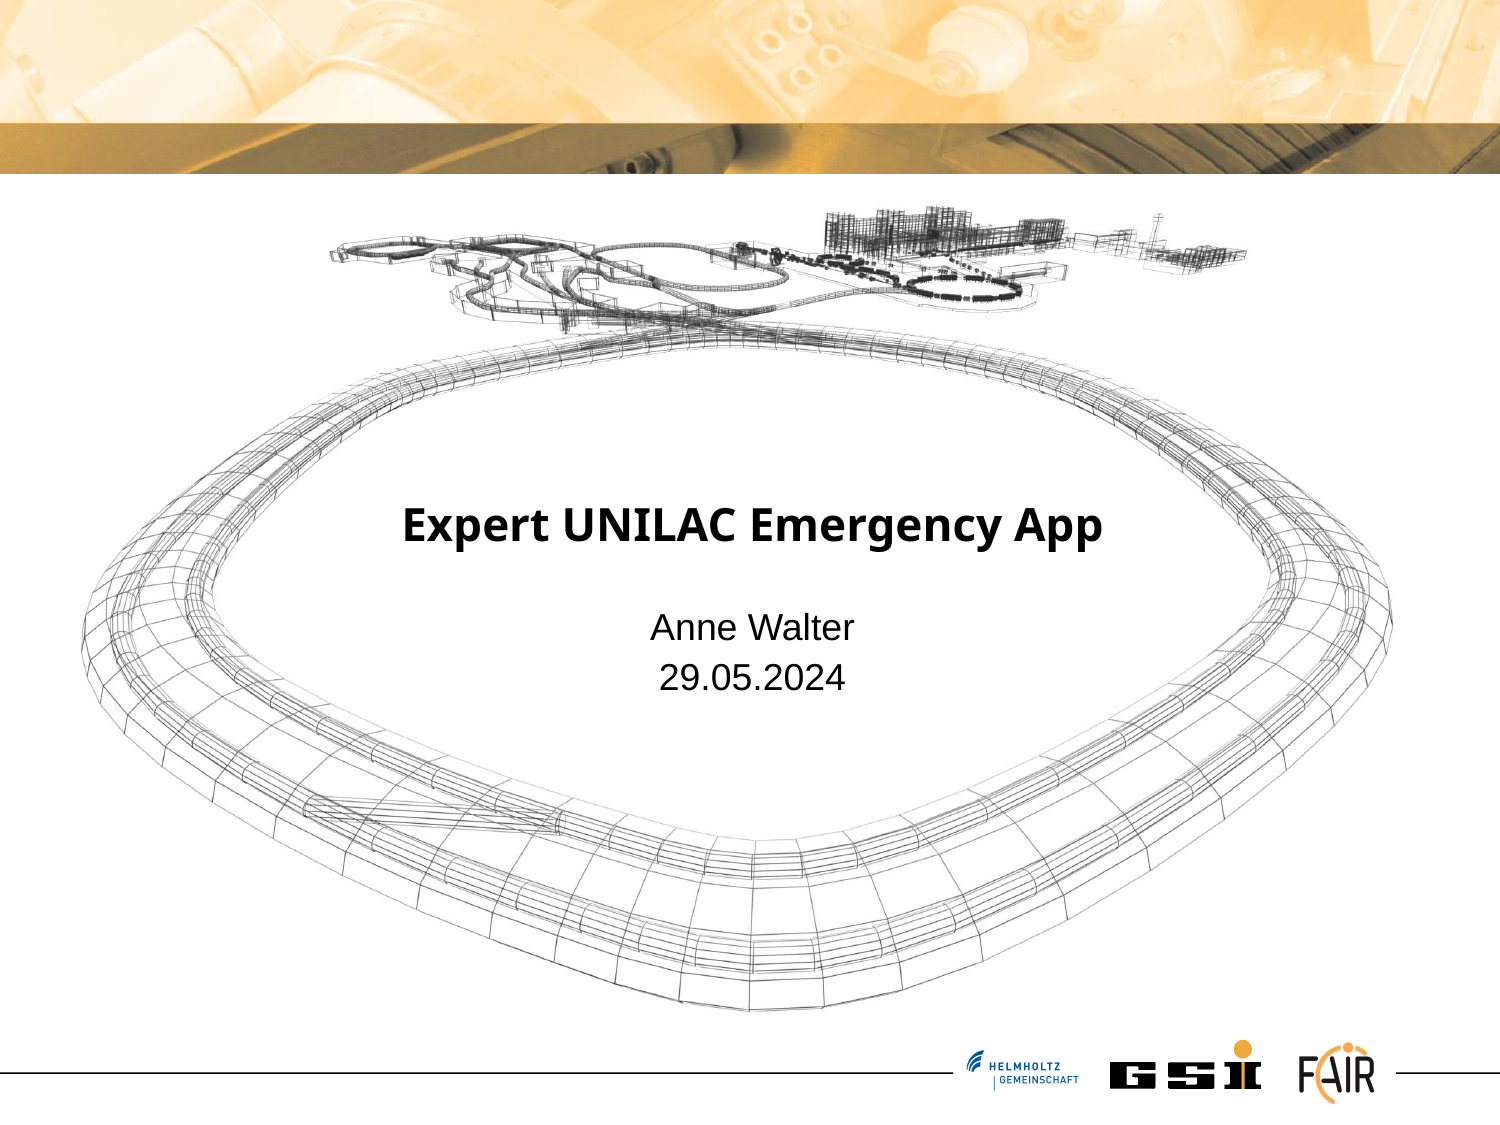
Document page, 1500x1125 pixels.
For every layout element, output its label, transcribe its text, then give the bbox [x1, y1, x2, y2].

picture [70, 184, 1406, 1024]
picture [0, 0, 1500, 175]
picture [1110, 1040, 1261, 1089]
picture [961, 1046, 1084, 1095]
subtitle Expert UNILAC Emergency App Anne Walter 29.05.2024 [229, 487, 1276, 949]
picture [1287, 1034, 1396, 1106]
